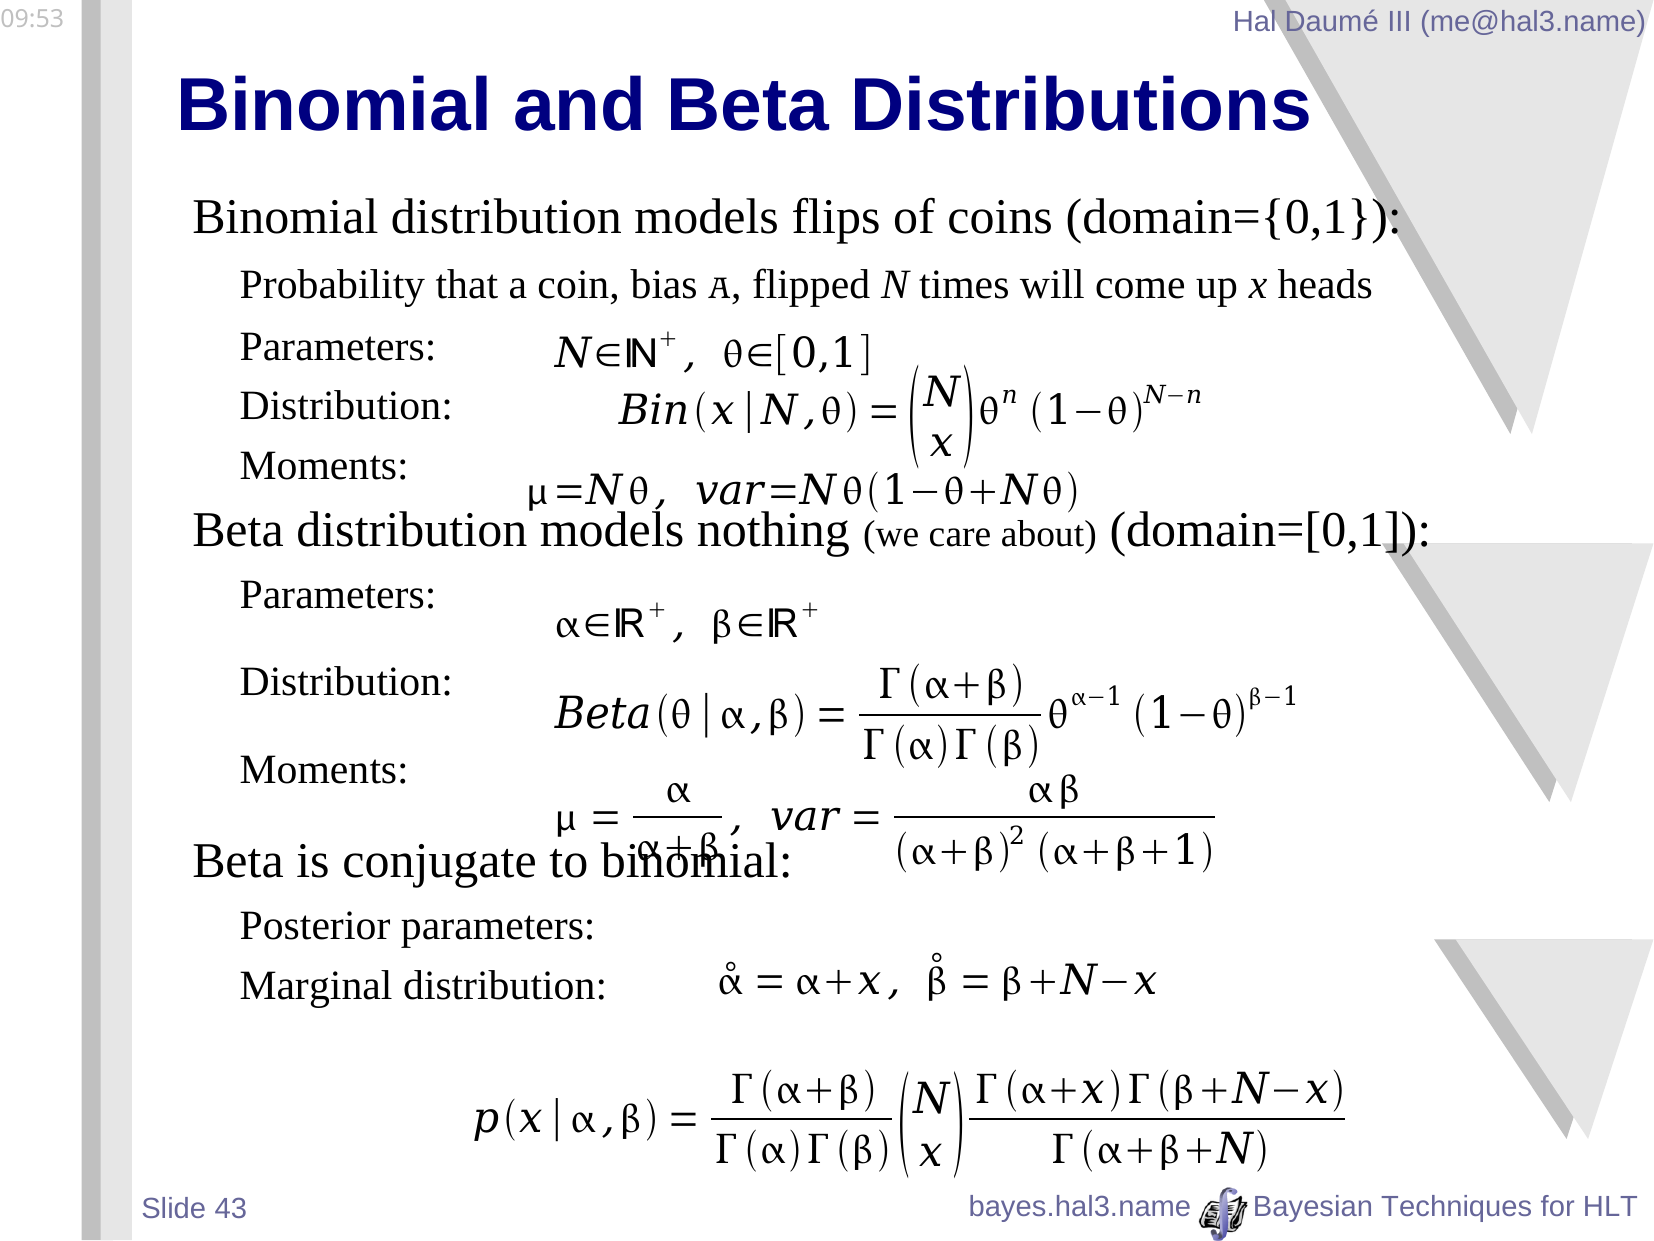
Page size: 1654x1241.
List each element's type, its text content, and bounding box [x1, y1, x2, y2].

picture [1198, 1186, 1248, 1241]
title Binomial and Beta Distributions [176, 44, 1509, 166]
chart [520, 323, 1209, 517]
list Binomial distribution models flips of coins (domain={0,1}): Probability that a coin, bias , flipped N times will come up x heads Parameters: Distribution: Moments: Beta distribution models nothing (we care about) (domain=[0,1]): Parameters: Distribution: Moments: Beta is conjugate to binomial: Posterior parameters: Marginal distribution: [180, 188, 1512, 1127]
chart [466, 1063, 1354, 1182]
chart [548, 593, 890, 653]
chart [711, 951, 1163, 1008]
chart [548, 657, 1305, 879]
